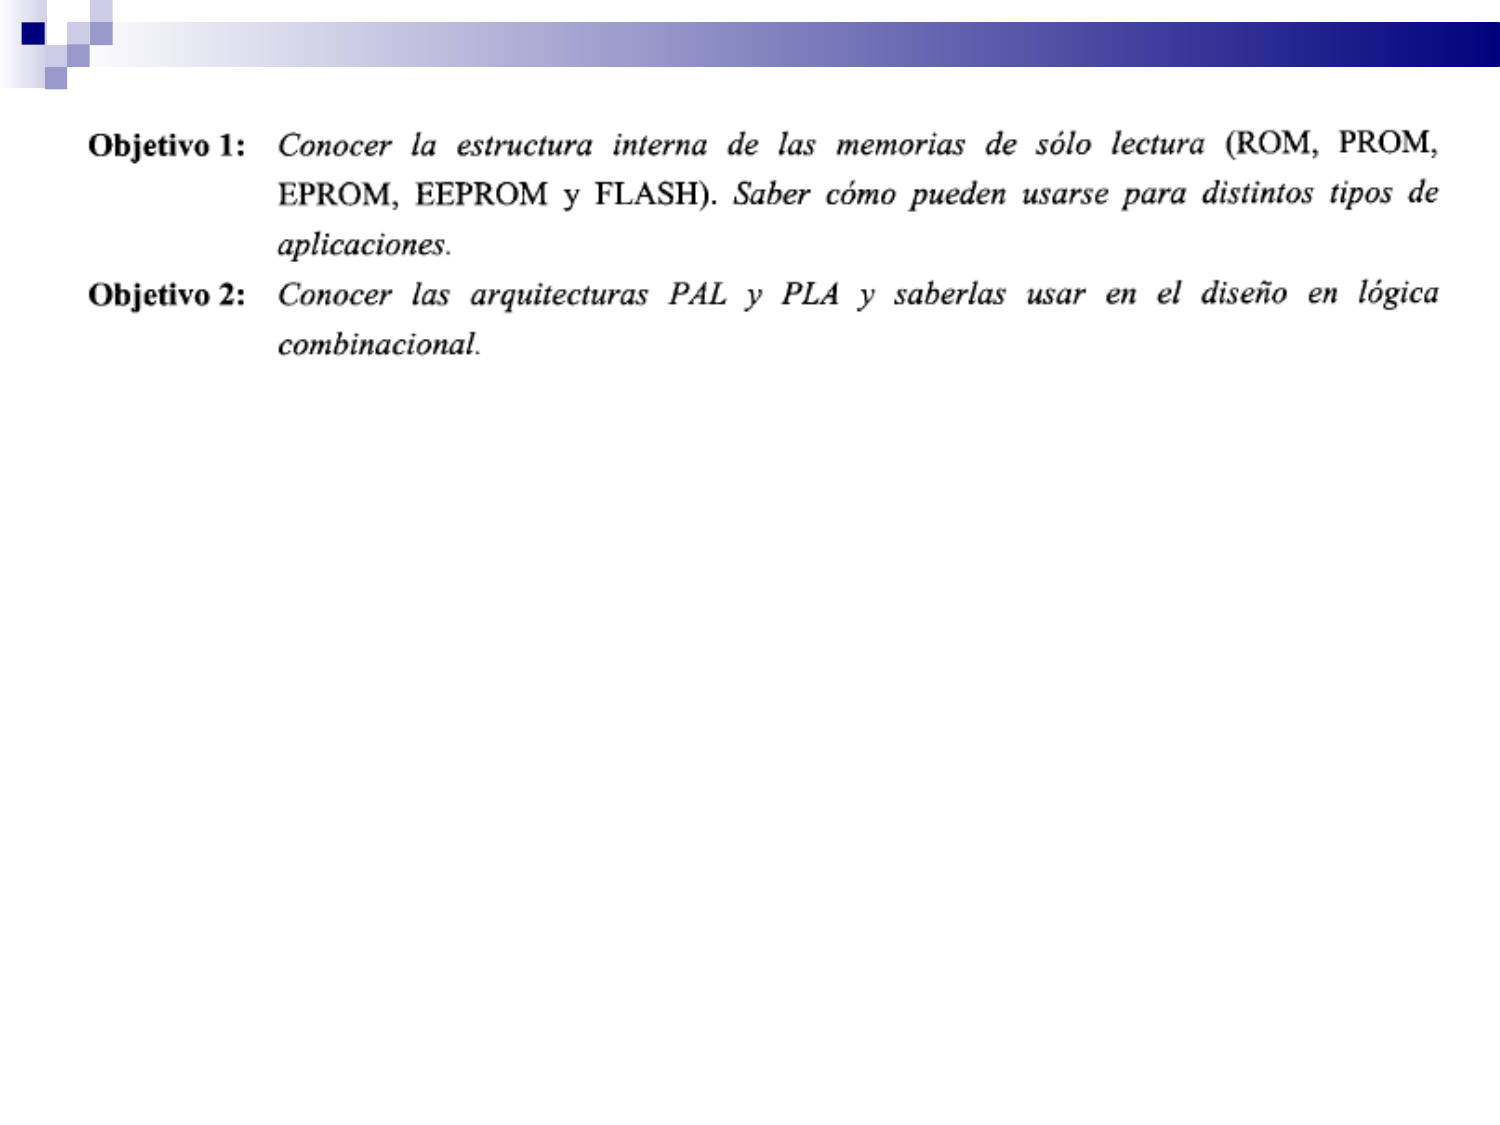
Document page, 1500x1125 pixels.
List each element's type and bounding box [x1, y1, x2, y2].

picture [58, 125, 1500, 375]
